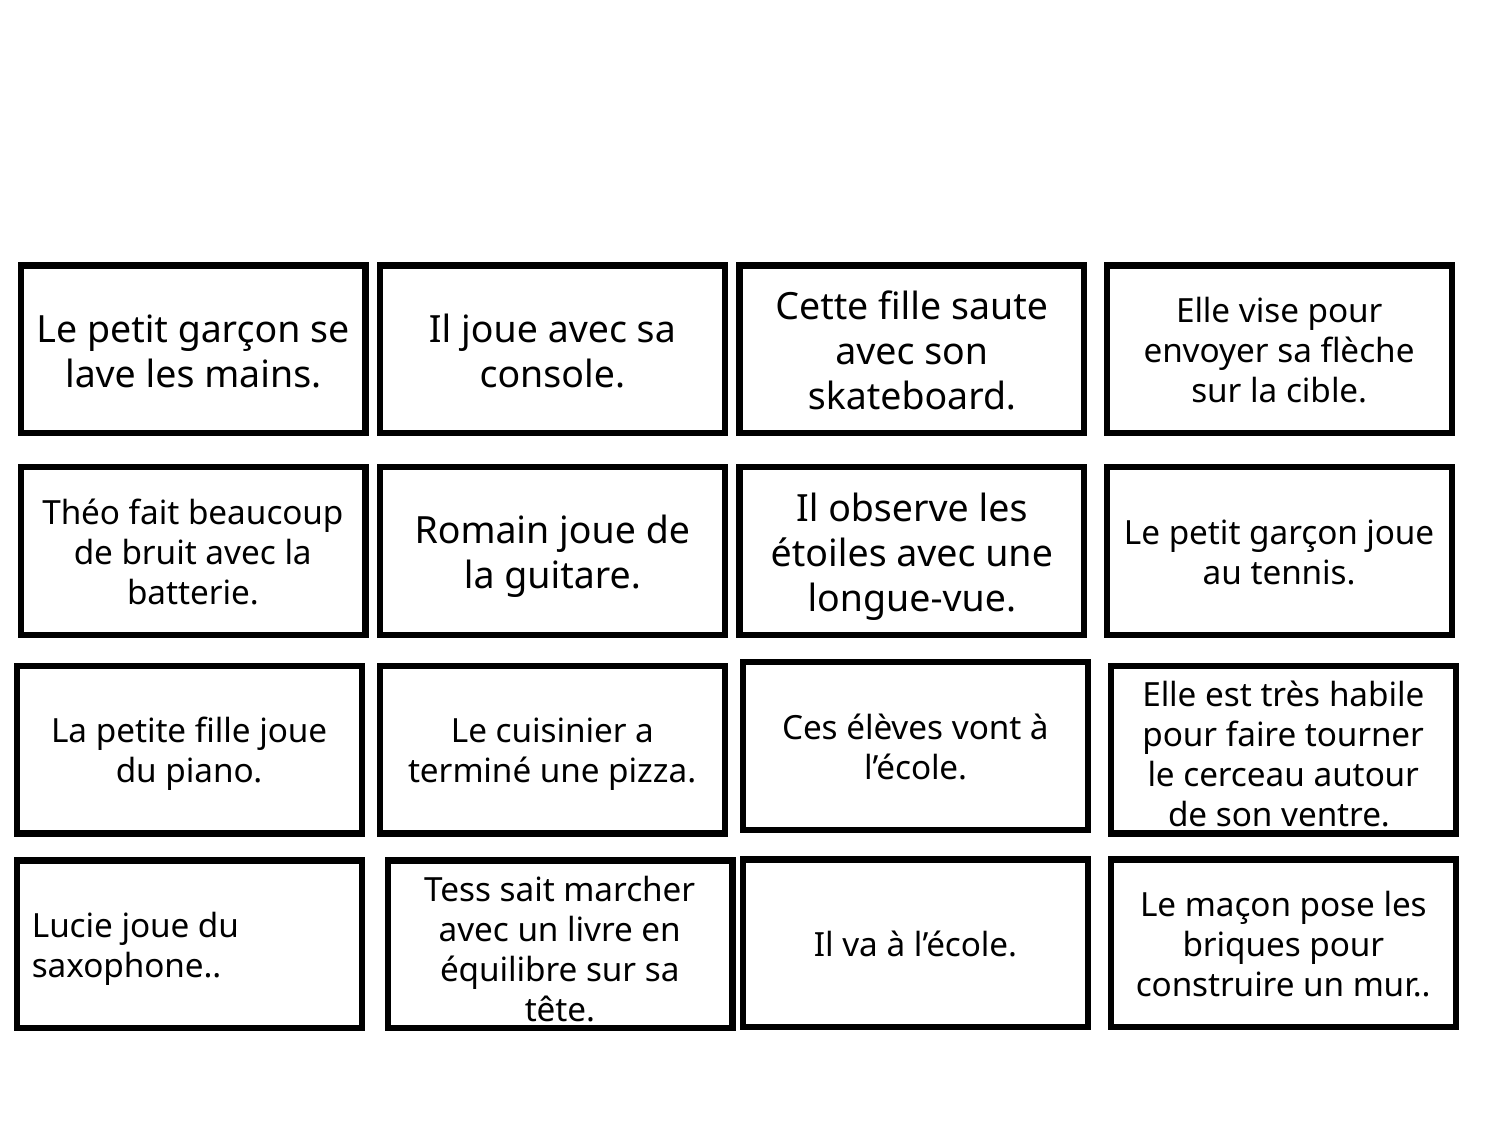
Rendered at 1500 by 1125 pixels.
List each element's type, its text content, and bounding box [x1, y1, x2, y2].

text_box Cette fille saute avec son skateboard. [740, 266, 1084, 433]
text_box Le cuisinier a terminé une pizza. [380, 666, 725, 833]
text_box Ces élèves vont à l’école. [743, 662, 1088, 830]
text_box Tess sait marcher avec un livre en équilibre sur sa tête. [388, 861, 732, 1028]
text_box Théo fait beaucoup de bruit avec la batterie. [21, 467, 365, 635]
text_box Lucie joue du saxophone.. [17, 861, 362, 1028]
text_box La petite fille joue du piano. [17, 666, 362, 833]
text_box Le maçon pose les briques pour construire un mur.. [1111, 859, 1456, 1027]
text_box Elle est très habile pour faire tourner le cerceau autour de son ventre. [1111, 666, 1456, 833]
text_box Romain joue de la guitare. [380, 467, 725, 635]
text_box Il observe les étoiles avec une longue-vue. [740, 467, 1084, 635]
text_box Il joue avec sa console. [380, 266, 725, 433]
text_box Elle vise pour envoyer sa flèche sur la cible. [1107, 266, 1452, 433]
text_box Il va à l’école. [743, 859, 1088, 1027]
text_box Le petit garçon joue au tennis. [1107, 467, 1452, 635]
text_box Le petit garçon se lave les mains. [21, 266, 365, 433]
